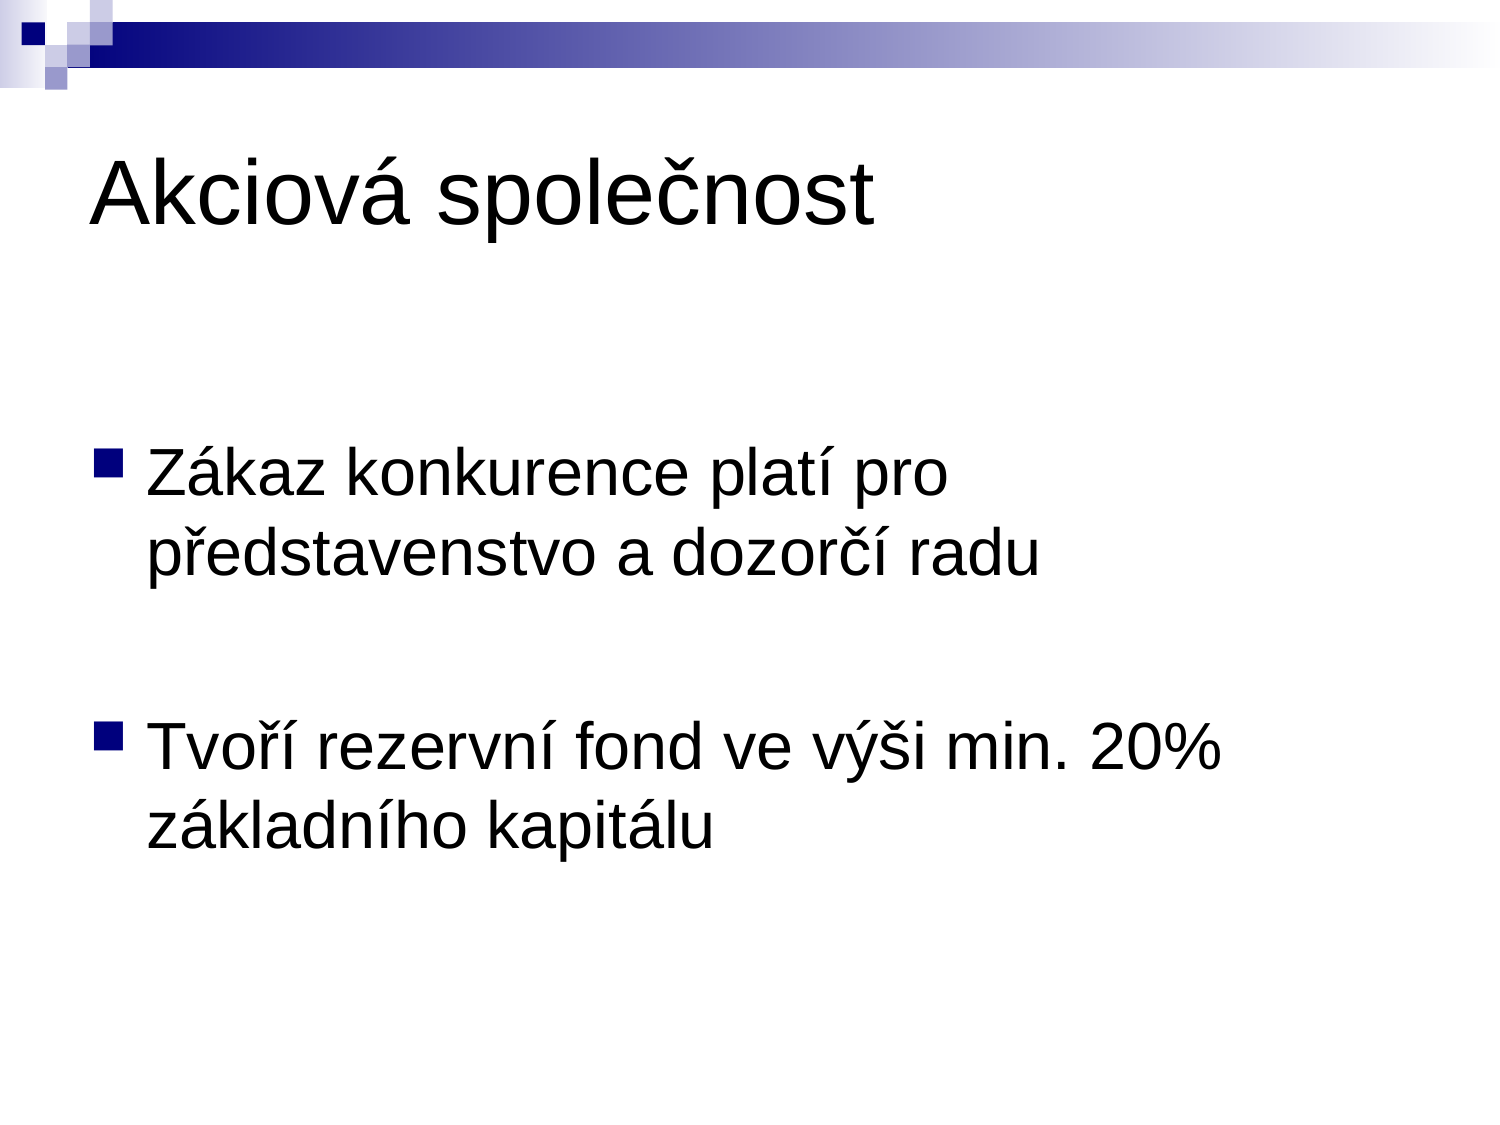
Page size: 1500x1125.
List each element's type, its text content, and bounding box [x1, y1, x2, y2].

list Zákaz konkurence platí pro představenstvo a dozorčí radu Tvoří rezervní fond ve výši min. 20% základního kapitálu [75, 324, 1426, 963]
title Akciová společnost [75, 75, 1426, 301]
